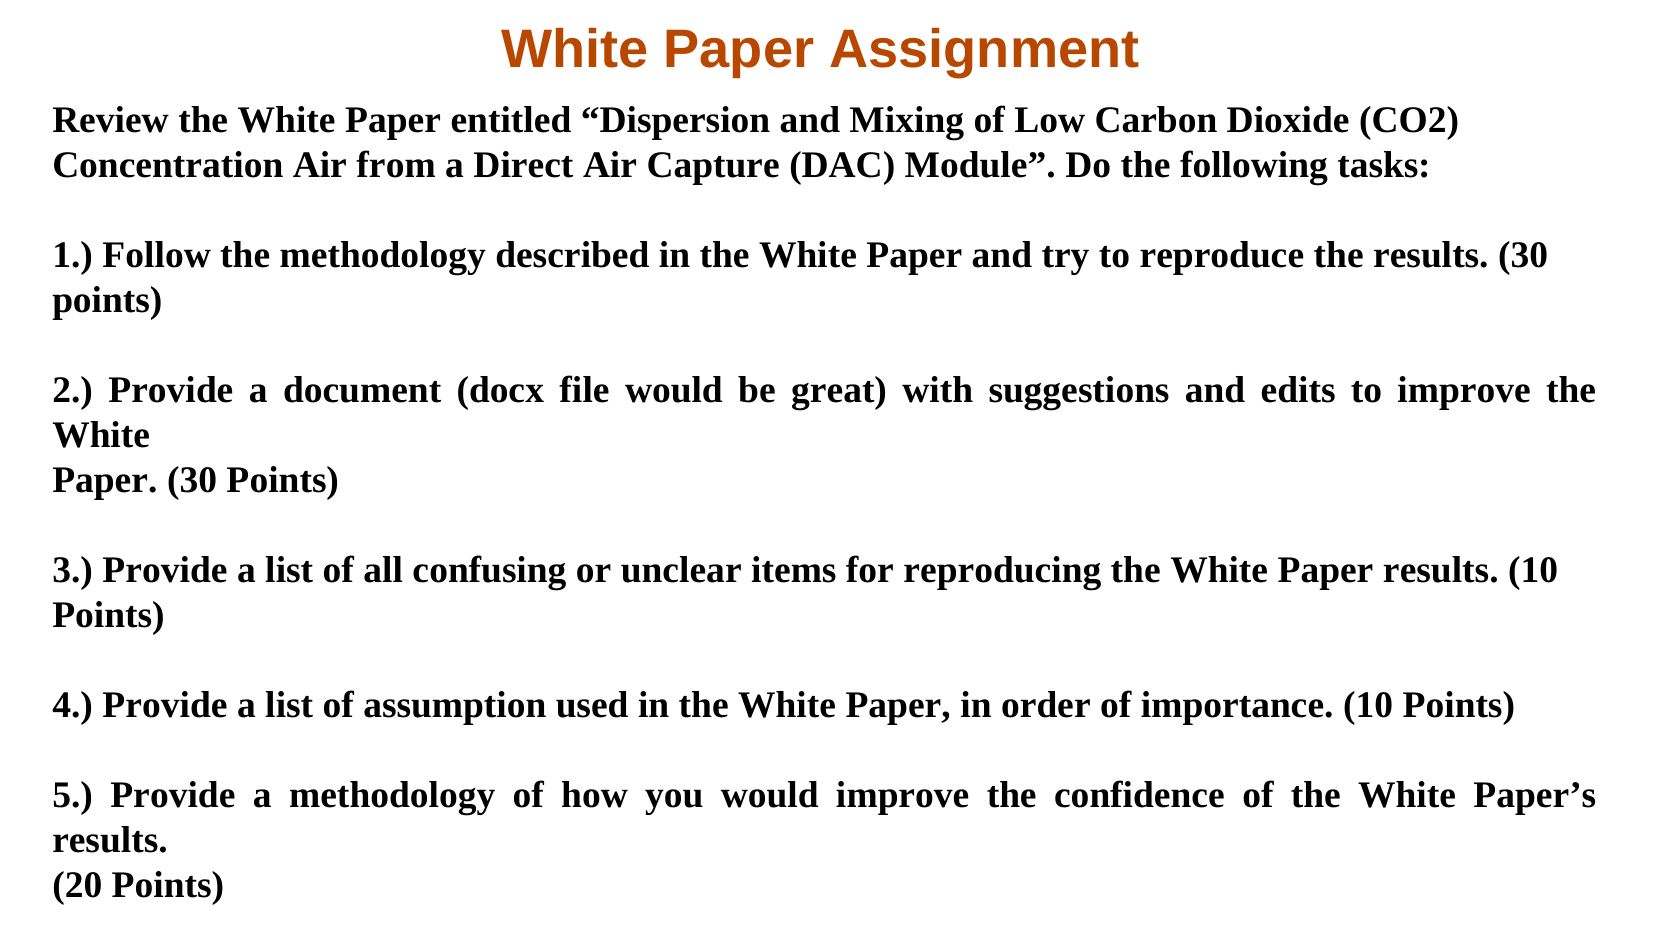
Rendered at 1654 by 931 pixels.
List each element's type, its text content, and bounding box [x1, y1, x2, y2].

text_box White Paper Assignment [70, 5, 1571, 87]
text_box Review the White Paper entitled “Dispersion and Mixing of Low Carbon Dioxide (CO2) Concentration Air from a Direct Air Capture (DAC) Module”. Do the following tasks: 1.) Follow the methodology described in the White Paper and try to reproduce the results. (30 points) 2.) Provide a document (docx file would be great) with suggestions and edits to improve the White Paper. (30 Points) 3.) Provide a list of all confusing or unclear items for reproducing the White Paper results. (10 Points) 4.) Provide a list of assumption used in the White Paper, in order of importance. (10 Points) 5.) Provide a methodology of how you would improve the confidence of the White Paper’s results. (20 Points) [37, 87, 1613, 912]
